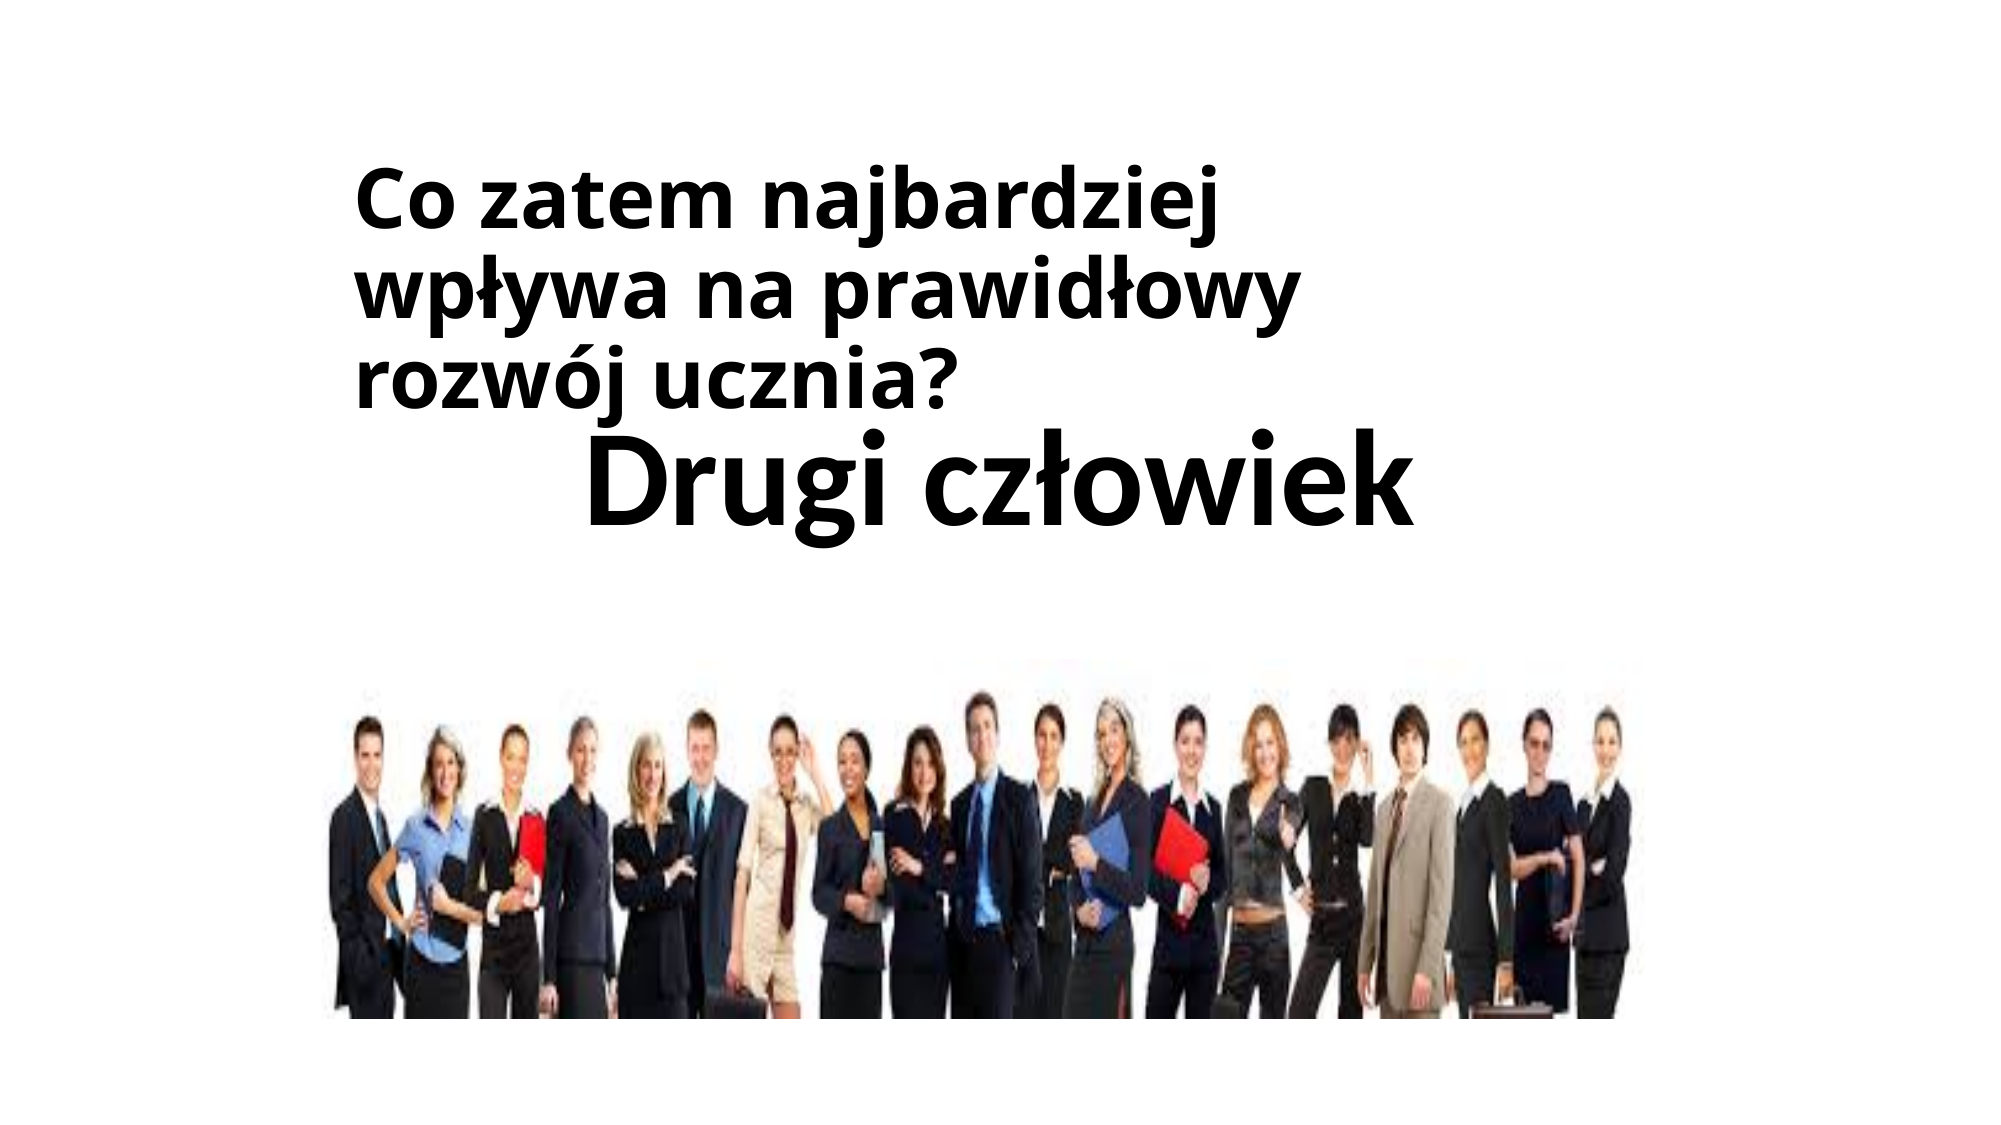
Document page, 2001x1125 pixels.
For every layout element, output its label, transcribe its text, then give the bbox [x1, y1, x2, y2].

list Drugi człowiek [137, 299, 1863, 1014]
title Co zatem najbardziej wpływa na prawidłowy rozwój ucznia? [338, 148, 1689, 299]
picture [303, 659, 1662, 1019]
